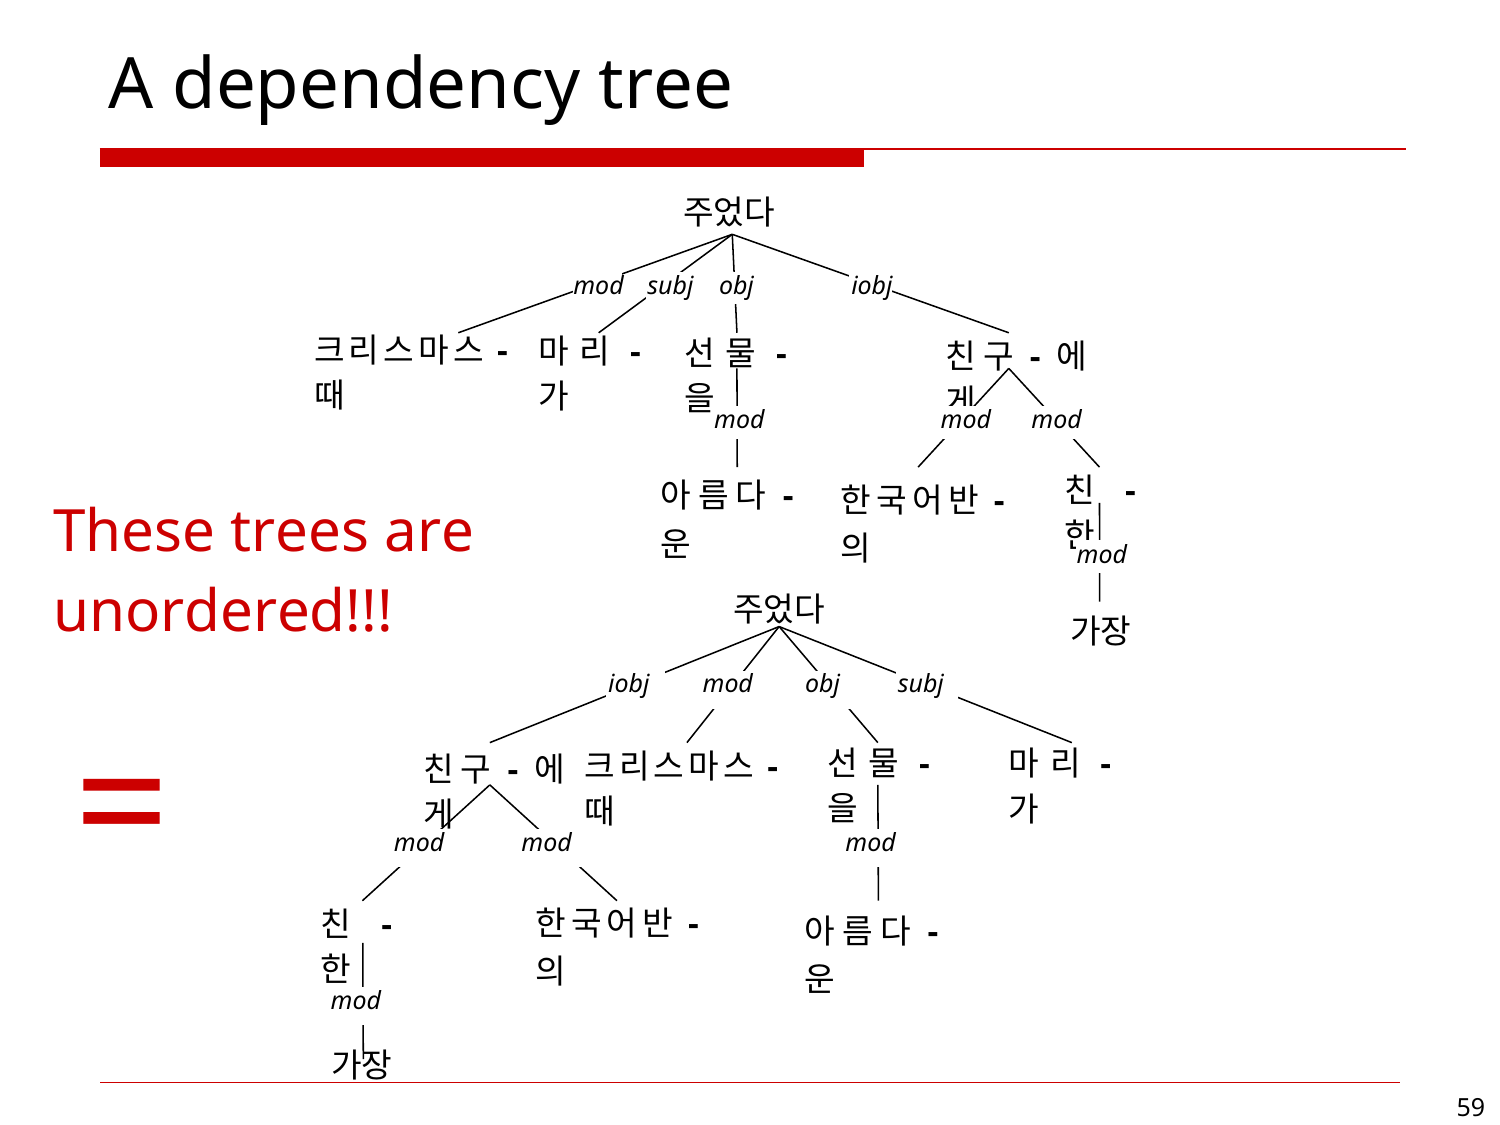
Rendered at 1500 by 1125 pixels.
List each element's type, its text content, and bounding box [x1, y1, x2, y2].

text_box 친구-에게 [981, 371, 1036, 424]
text_box iobj [851, 267, 893, 302]
text_box [330, 992, 398, 1025]
text_box mod [546, 839, 554, 849]
text_box 가장 [1070, 608, 1132, 654]
text_box [804, 671, 853, 709]
text_box 크리스마스-때 [314, 327, 517, 418]
text_box 친구-에게 [945, 333, 1088, 424]
text_box mod [565, 824, 572, 839]
text_box mod [1076, 536, 1128, 571]
text_box 한국어반-의 [535, 896, 708, 991]
text_box [607, 671, 665, 709]
text_box iobj [608, 666, 650, 701]
text_box 친-한 [1064, 466, 1145, 558]
text_box 크리스마스-때 [584, 742, 788, 834]
text_box 마리-가 [1008, 740, 1121, 831]
text_box mod [573, 267, 624, 302]
text_box mod [393, 824, 445, 859]
text_box 한국어반-의 [840, 473, 1014, 568]
text_box [845, 831, 913, 867]
text_box These trees are unordered!!! [758, 632, 798, 656]
text_box 선물-을 [684, 329, 796, 421]
text_box These trees are unordered!!! [711, 632, 773, 656]
text_box 친구-에게 [423, 746, 565, 837]
text_box 친-한 [320, 900, 402, 992]
text_box These trees are unordered!!! [38, 481, 798, 656]
text_box 아름다-운 [805, 904, 948, 953]
text_box subj [897, 666, 945, 701]
text_box subj [647, 267, 694, 302]
text_box [896, 671, 958, 709]
text_box mod [940, 401, 992, 437]
text_box mod [845, 831, 897, 859]
text_box [394, 837, 462, 867]
text_box mod [702, 666, 754, 701]
title A dependency tree [94, 36, 1407, 138]
text_box mod [330, 992, 382, 1017]
text_box [850, 272, 891, 304]
text_box 주었다 [683, 189, 775, 235]
text_box [521, 829, 589, 867]
text_box obj [719, 267, 755, 302]
text_box 아름다-운 [660, 469, 803, 518]
text_box mod [714, 401, 765, 437]
text_box = [74, 681, 381, 909]
text_box [646, 272, 690, 304]
text_box 가장 [331, 1042, 393, 1088]
text_box mod [1031, 401, 1082, 437]
text_box 마리-가 [538, 327, 650, 419]
text_box 주었다 [733, 586, 825, 632]
text_box obj [805, 666, 841, 701]
text_box 친-한 [1070, 529, 1079, 536]
text_box 선물-을 [827, 740, 939, 831]
text_box mod [521, 834, 572, 859]
text_box [702, 671, 770, 709]
text_box [718, 272, 753, 304]
